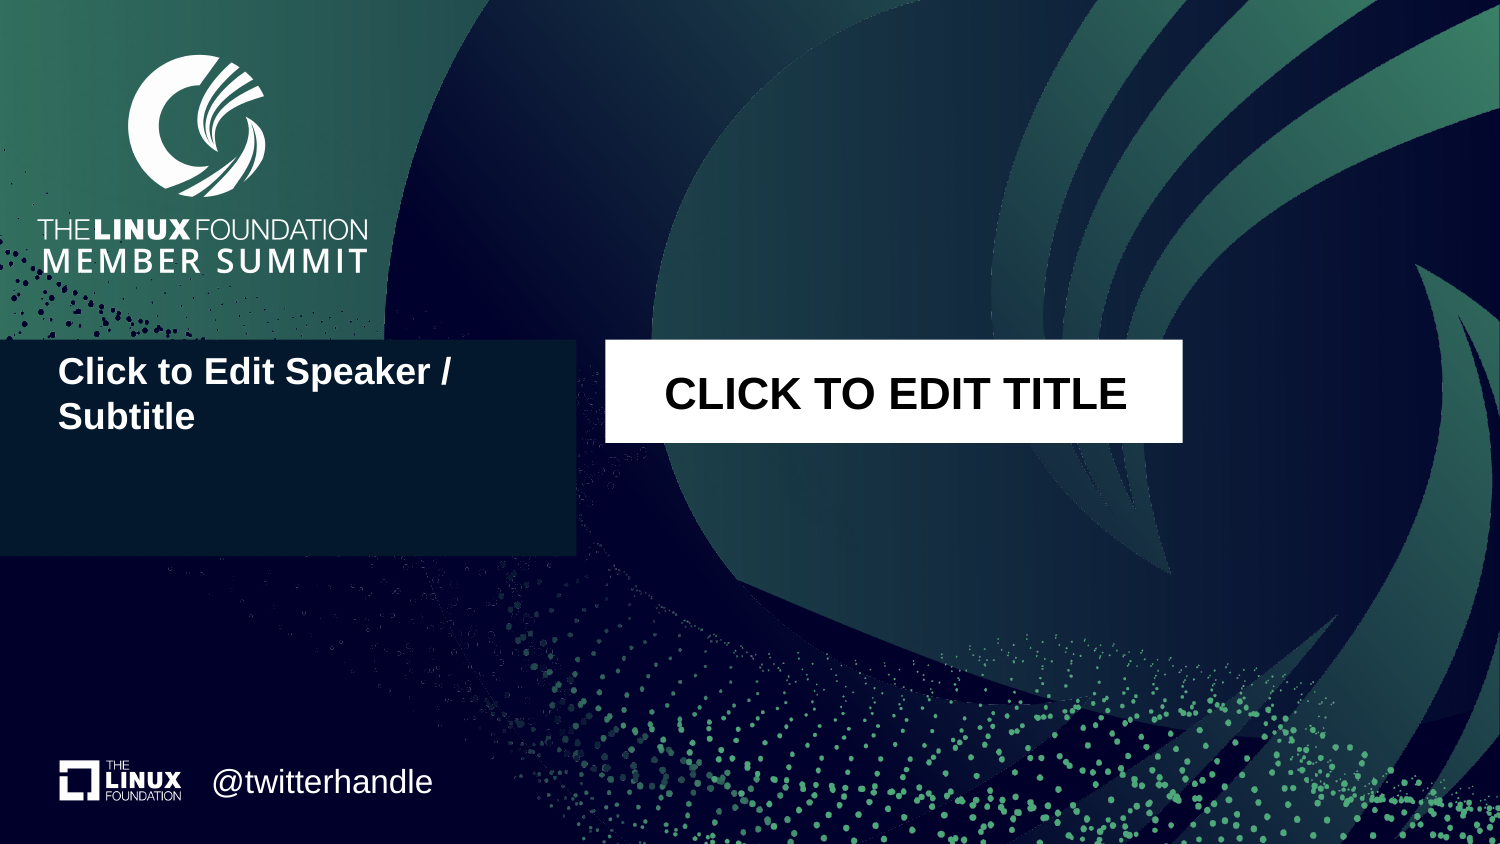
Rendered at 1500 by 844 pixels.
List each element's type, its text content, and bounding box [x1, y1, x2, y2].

text_box @twitterhandle [152, 753, 505, 820]
list Click to Edit Speaker / Subtitle [0, 570, 659, 637]
list CLICK TO EDIT TITLE [0, 339, 1183, 557]
